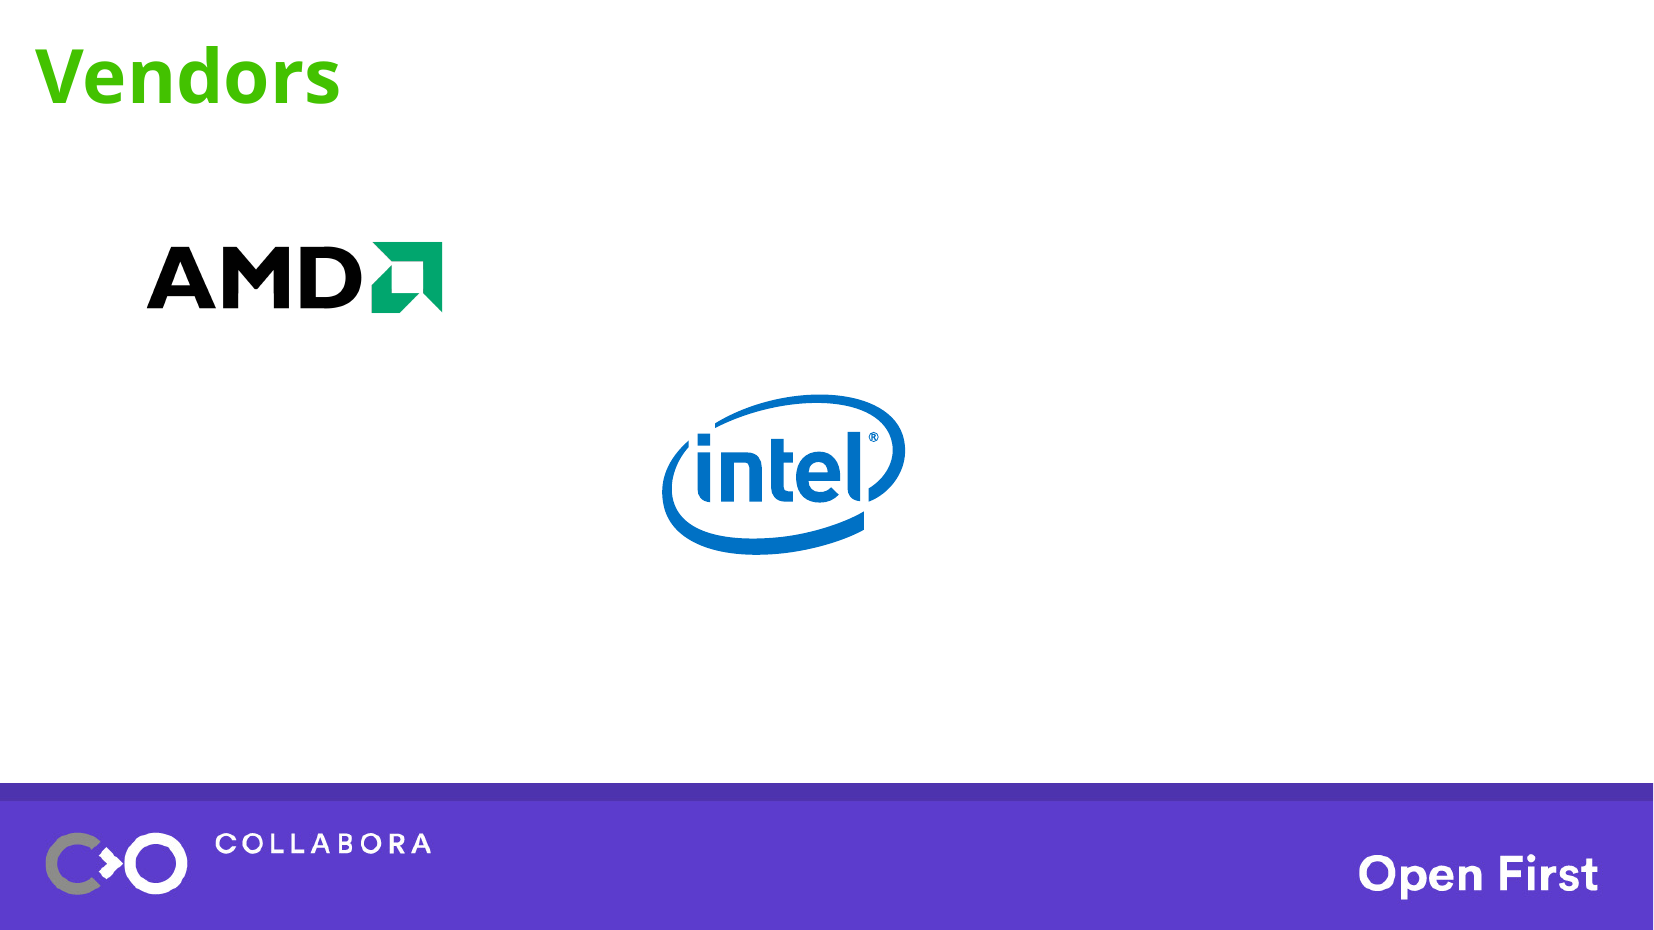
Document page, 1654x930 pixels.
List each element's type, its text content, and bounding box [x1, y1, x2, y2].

title Vendors [35, 28, 1608, 193]
picture [0, 0, 1654, 930]
